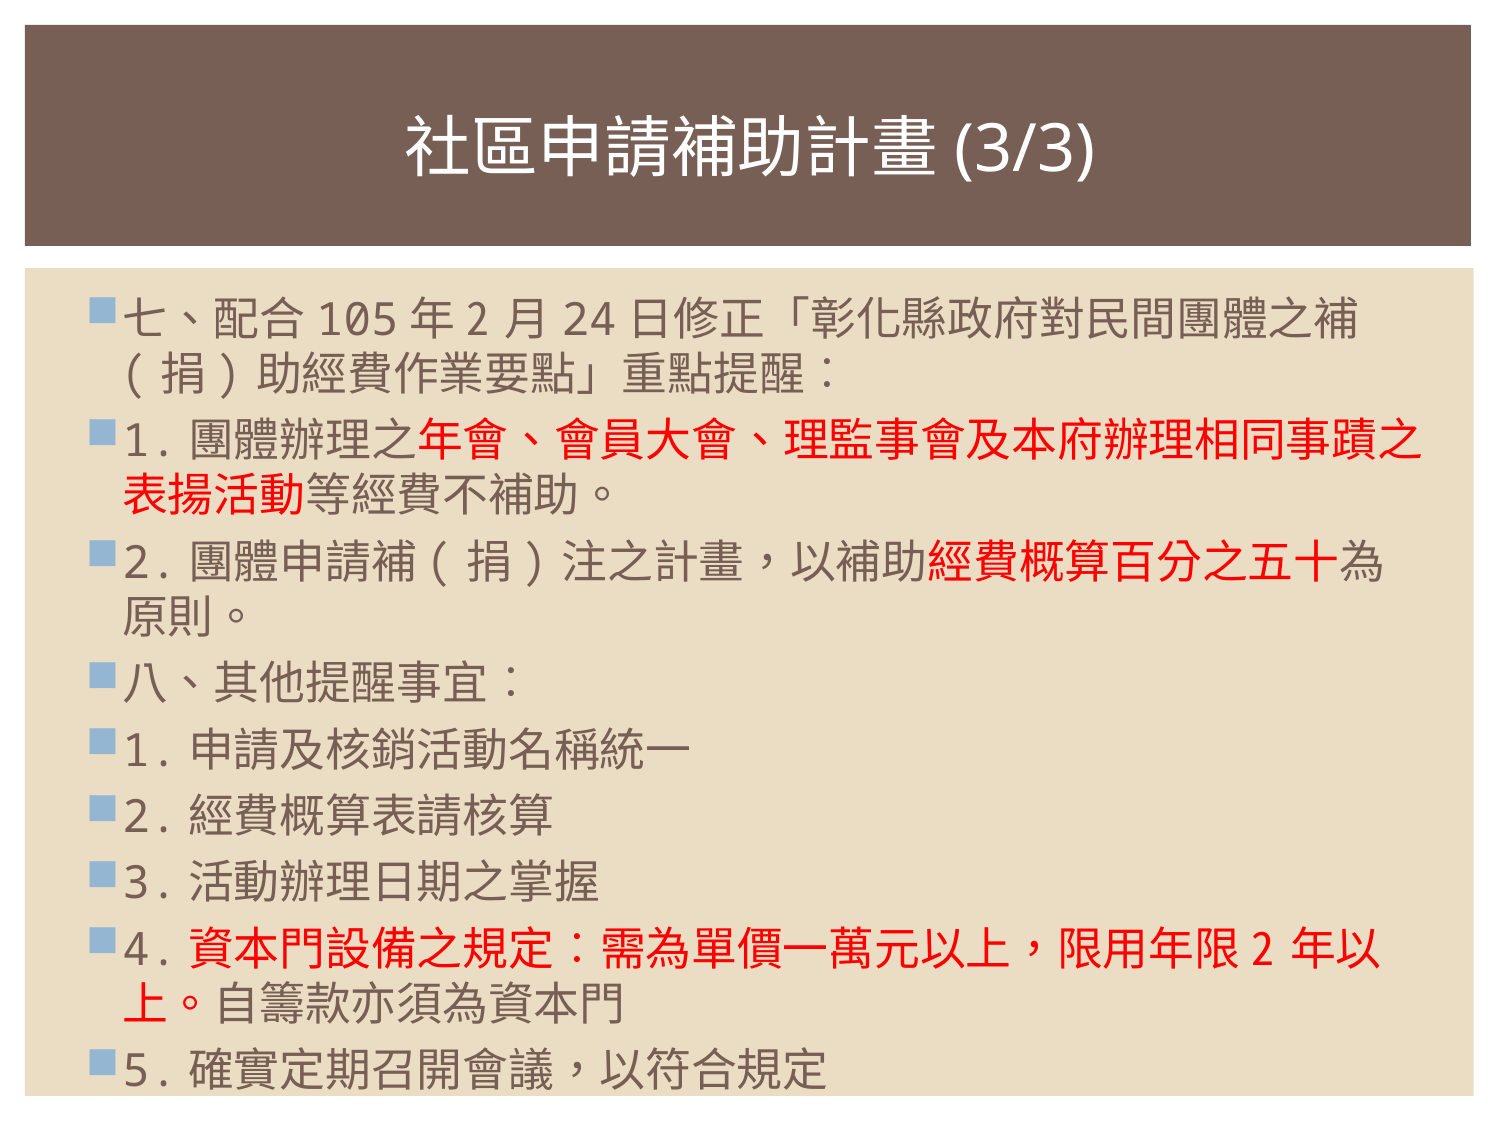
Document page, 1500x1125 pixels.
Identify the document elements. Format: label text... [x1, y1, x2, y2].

title 社區申請補助計畫(3/3) [62, 58, 1438, 232]
list 七、配合105年2月24日修正「彰化縣政府對民間團體之補(捐)助經費作業要點」重點提醒︰ 1.團體辦理之年會、會員大會、理監事會及本府辦理相同事蹟之表揚活動等經費不補助。 2.團體申請補(捐)注之計畫，以補助經費概算百分之五十為原則。 八、其他提醒事宜︰ 1.申請及核銷活動名稱統一 2.經費概算表請核算 3.活動辦理日期之掌握 4.資本門設備之規定︰需為單價一萬元以上，限用年限2年以上。自籌款亦須為資本門 5.確實定期召開會議，以符合規定 [62, 281, 1442, 1005]
